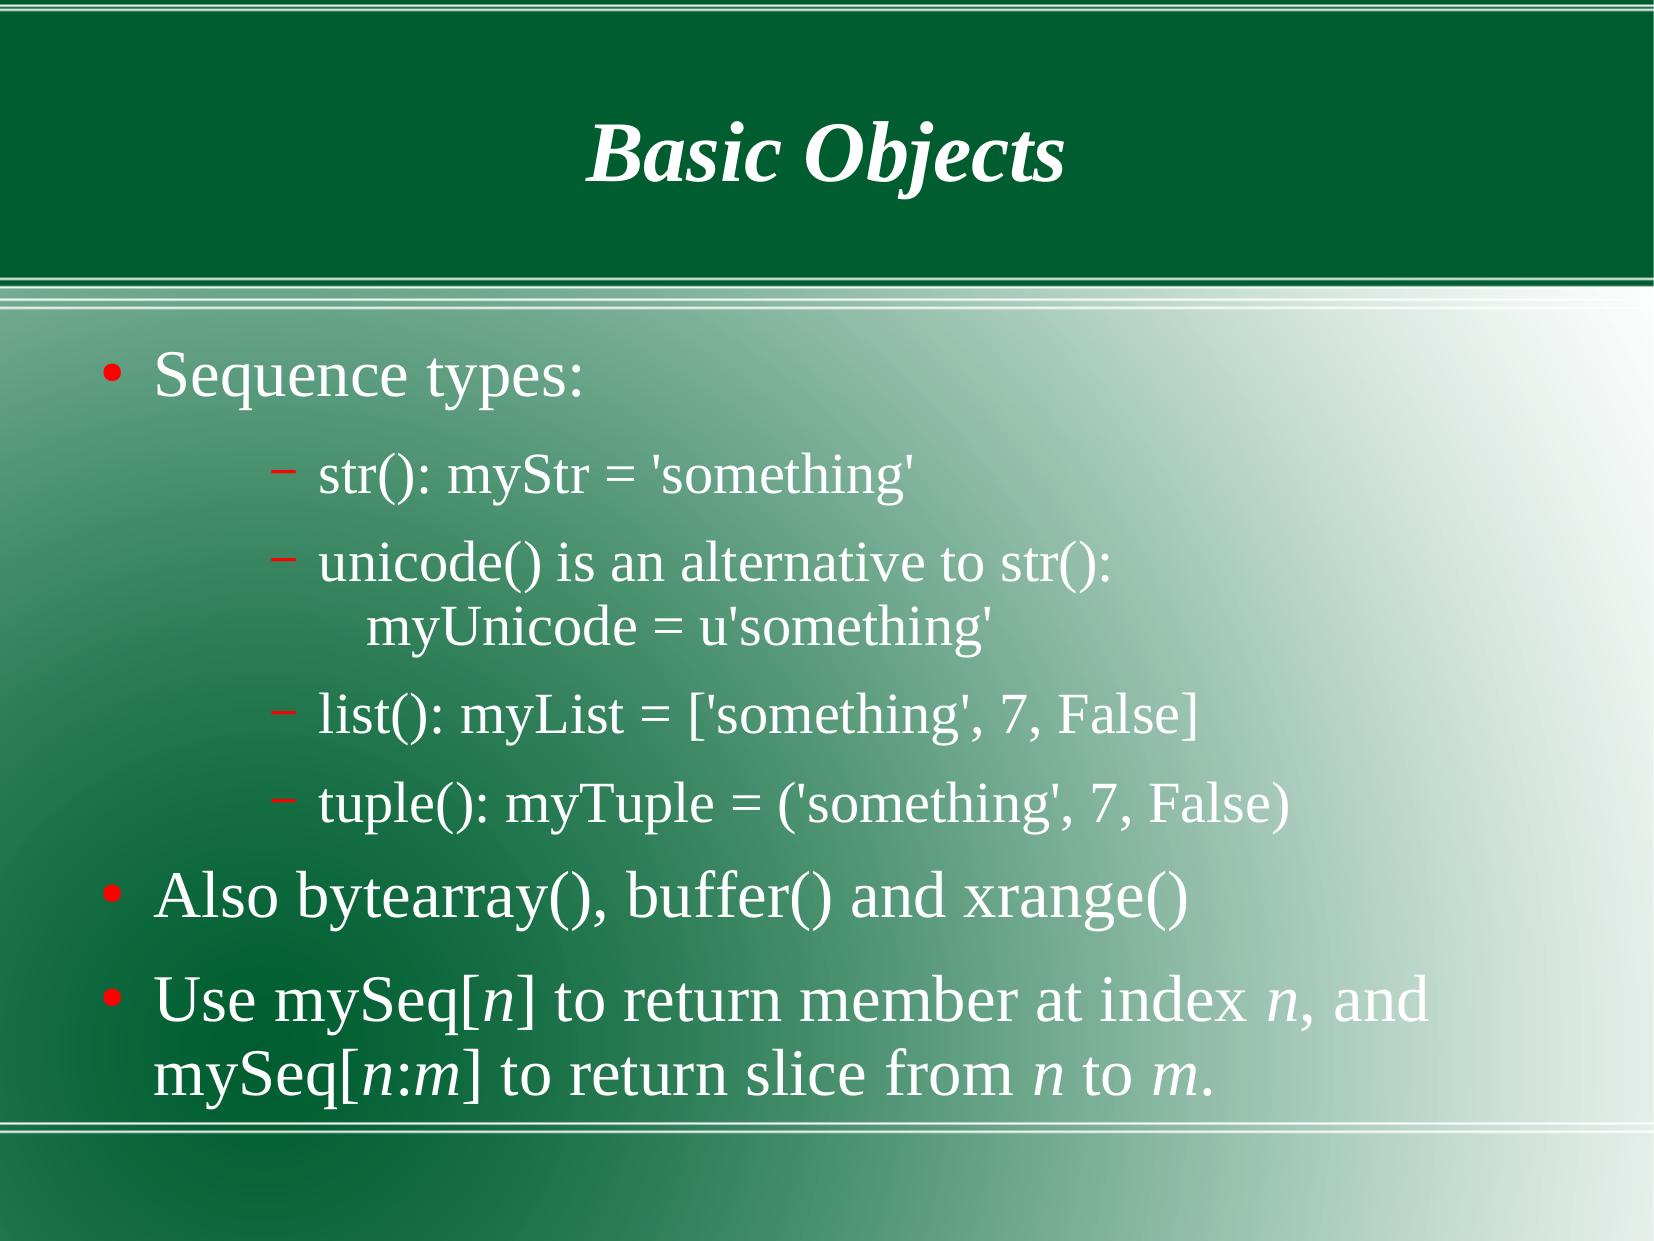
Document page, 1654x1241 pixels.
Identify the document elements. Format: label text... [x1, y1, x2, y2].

title Basic Objects [82, 49, 1571, 257]
list Sequence types: str(): myStr = 'something' unicode() is an alternative to str(): myUnicode = u'something' list(): myList = ['something', 7, False] tuple(): myTuple = ('something', 7, False) Also bytearray(), buffer() and xrange() Use mySeq[n] to return member at index n, and mySeq[n:m] to return slice from n to m. [82, 337, 1571, 1156]
picture [0, 0, 1654, 1241]
